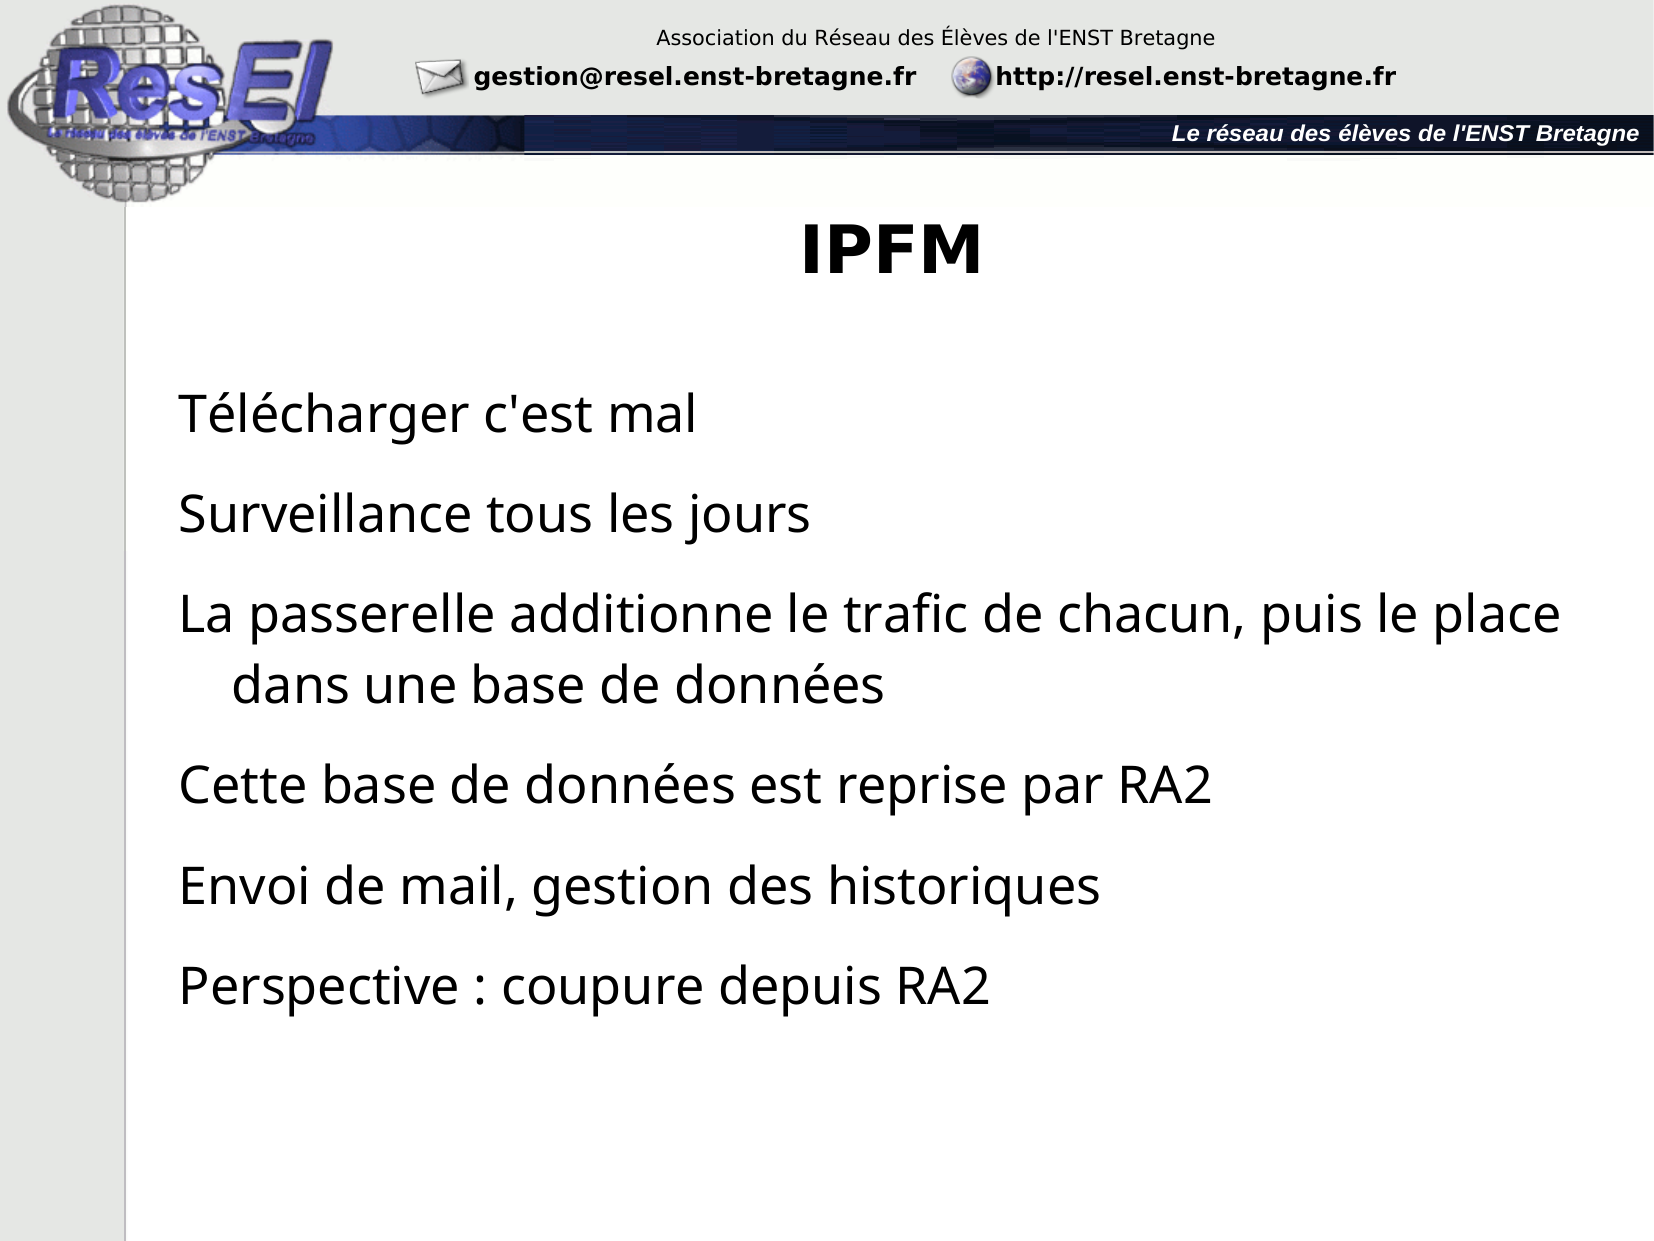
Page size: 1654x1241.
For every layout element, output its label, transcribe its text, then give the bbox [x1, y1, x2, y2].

picture [0, 0, 1654, 1241]
title IPFM [195, 169, 1590, 333]
list Télécharger c'est mal Surveillance tous les jours La passerelle additionne le trafic de chacun, puis le place dans une base de données Cette base de données est reprise par RA2 Envoi de mail, gestion des historiques Perspective : coupure depuis RA2 [161, 376, 1619, 1198]
